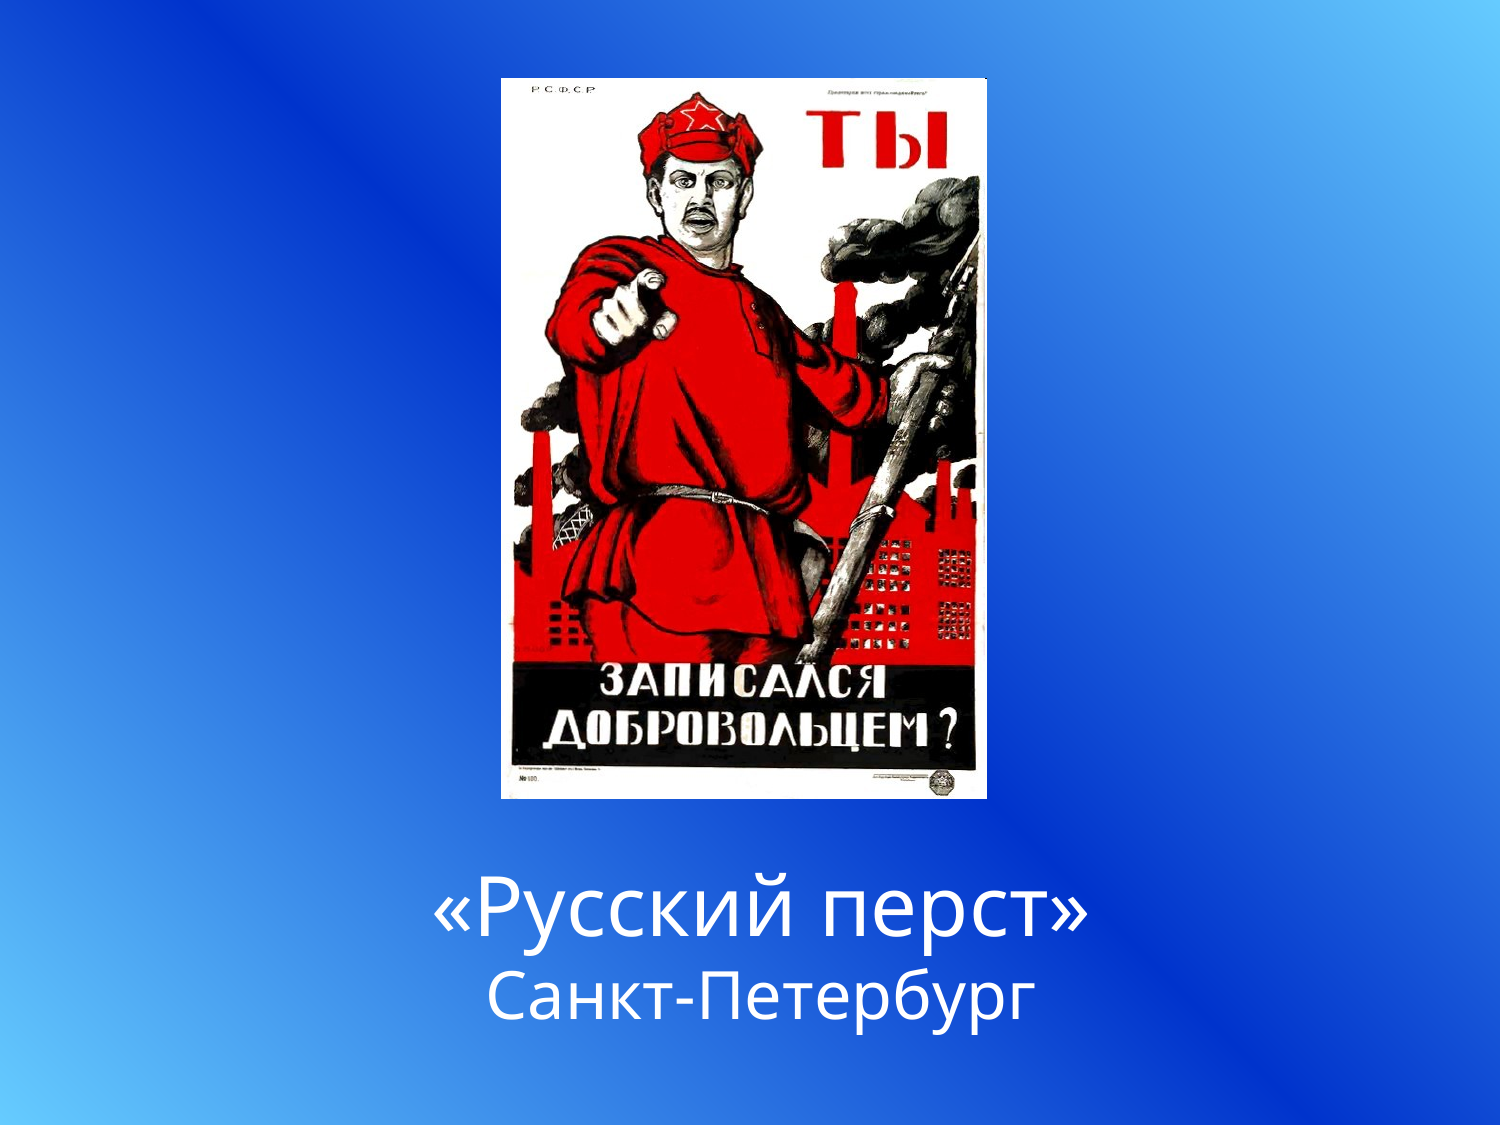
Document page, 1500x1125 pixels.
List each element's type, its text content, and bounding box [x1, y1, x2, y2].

text_box «Русский перст» Санкт-Петербург [123, 822, 1399, 1064]
picture [501, 78, 987, 799]
